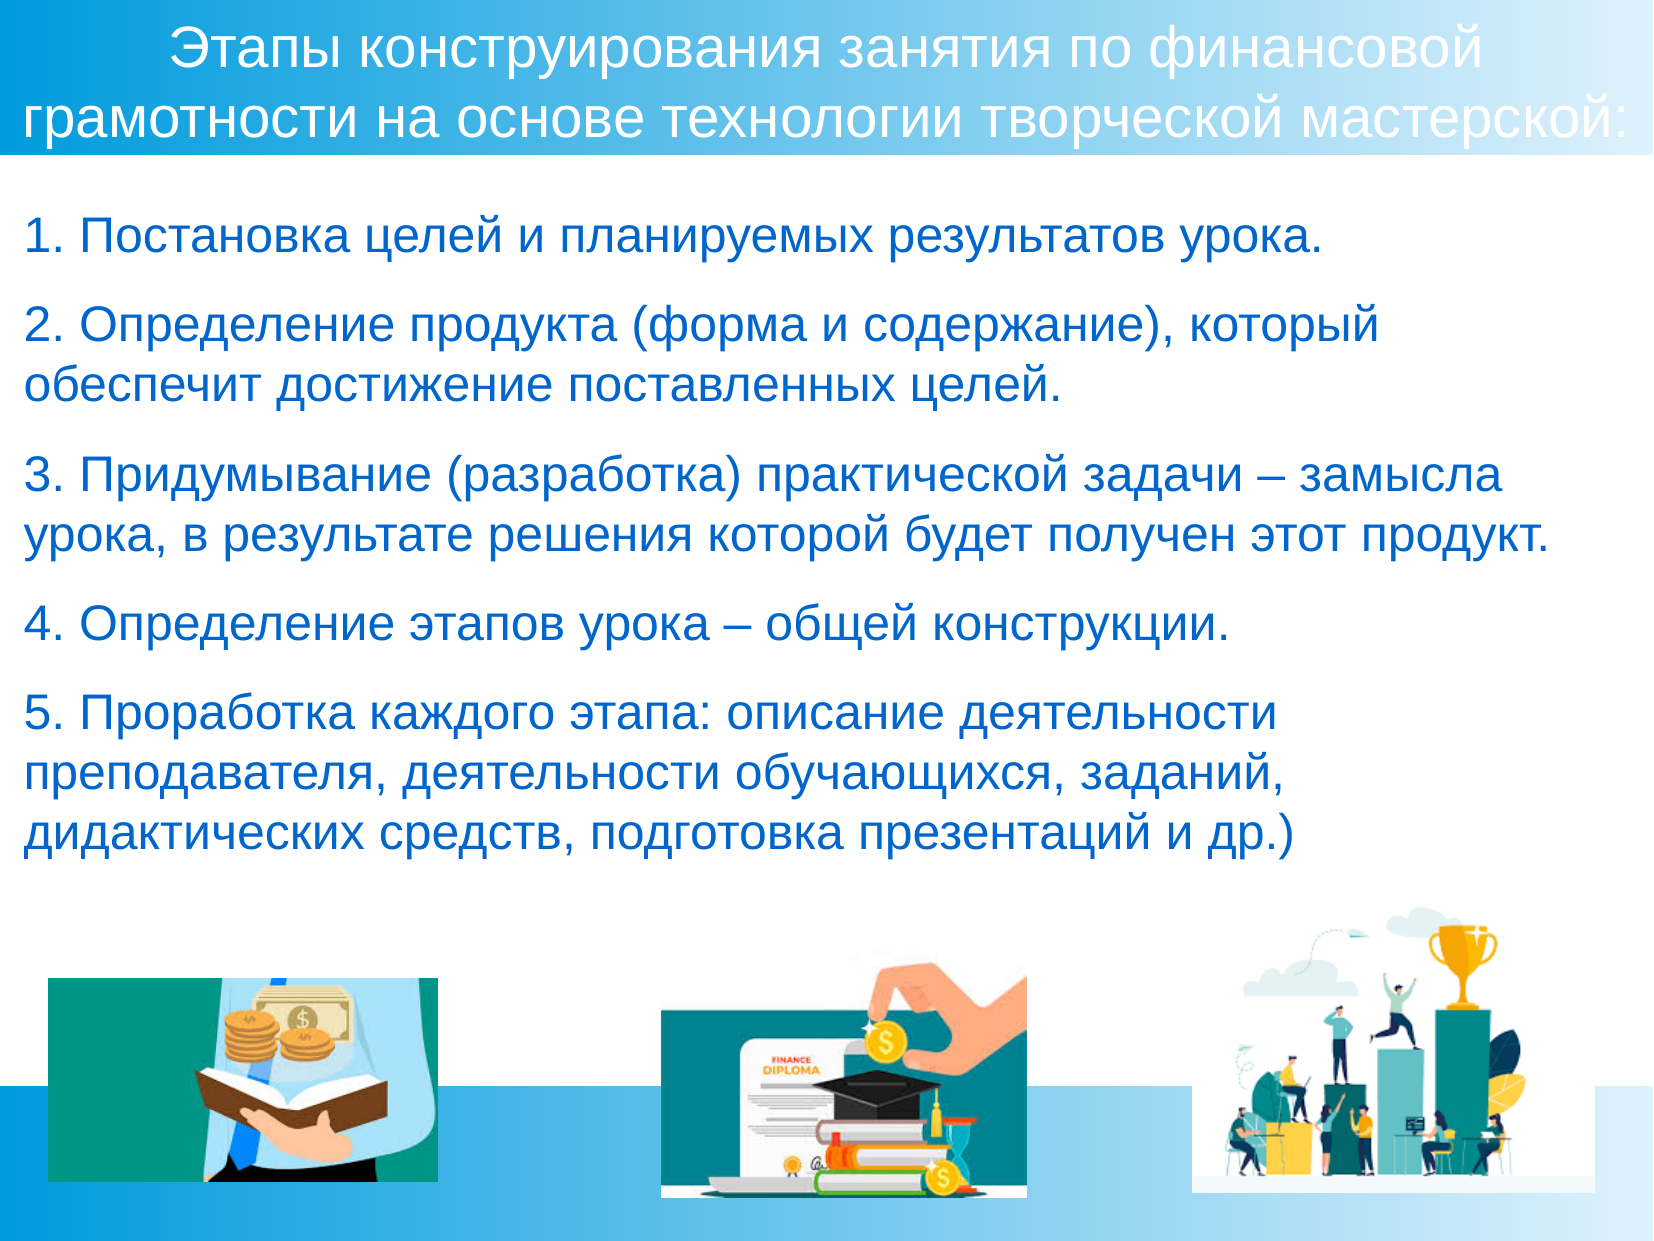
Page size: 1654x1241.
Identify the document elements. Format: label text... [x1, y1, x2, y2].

title Этапы конструирования занятия по финансовой грамотности на основе технологии творческой мастерской: [0, 4, 1654, 154]
picture [48, 978, 438, 1241]
list 1. Постановка целей и планируемых результатов урока. 2. Определение продукта (форма и содержание), который обеспечит достижение поставленных целей. 3. Придумывание (разработка) практической задачи – замысла урока, в результате решения которой будет получен этот продукт. 4. Определение этапов урока – общей конструкции. 5. Проработка каждого этапа: описание деятельности преподавателя, деятельности обучающихся, заданий, дидактических средств, подготовка презентаций и др.) [23, 202, 1607, 922]
picture [1192, 904, 1595, 1193]
picture [661, 933, 1027, 1198]
